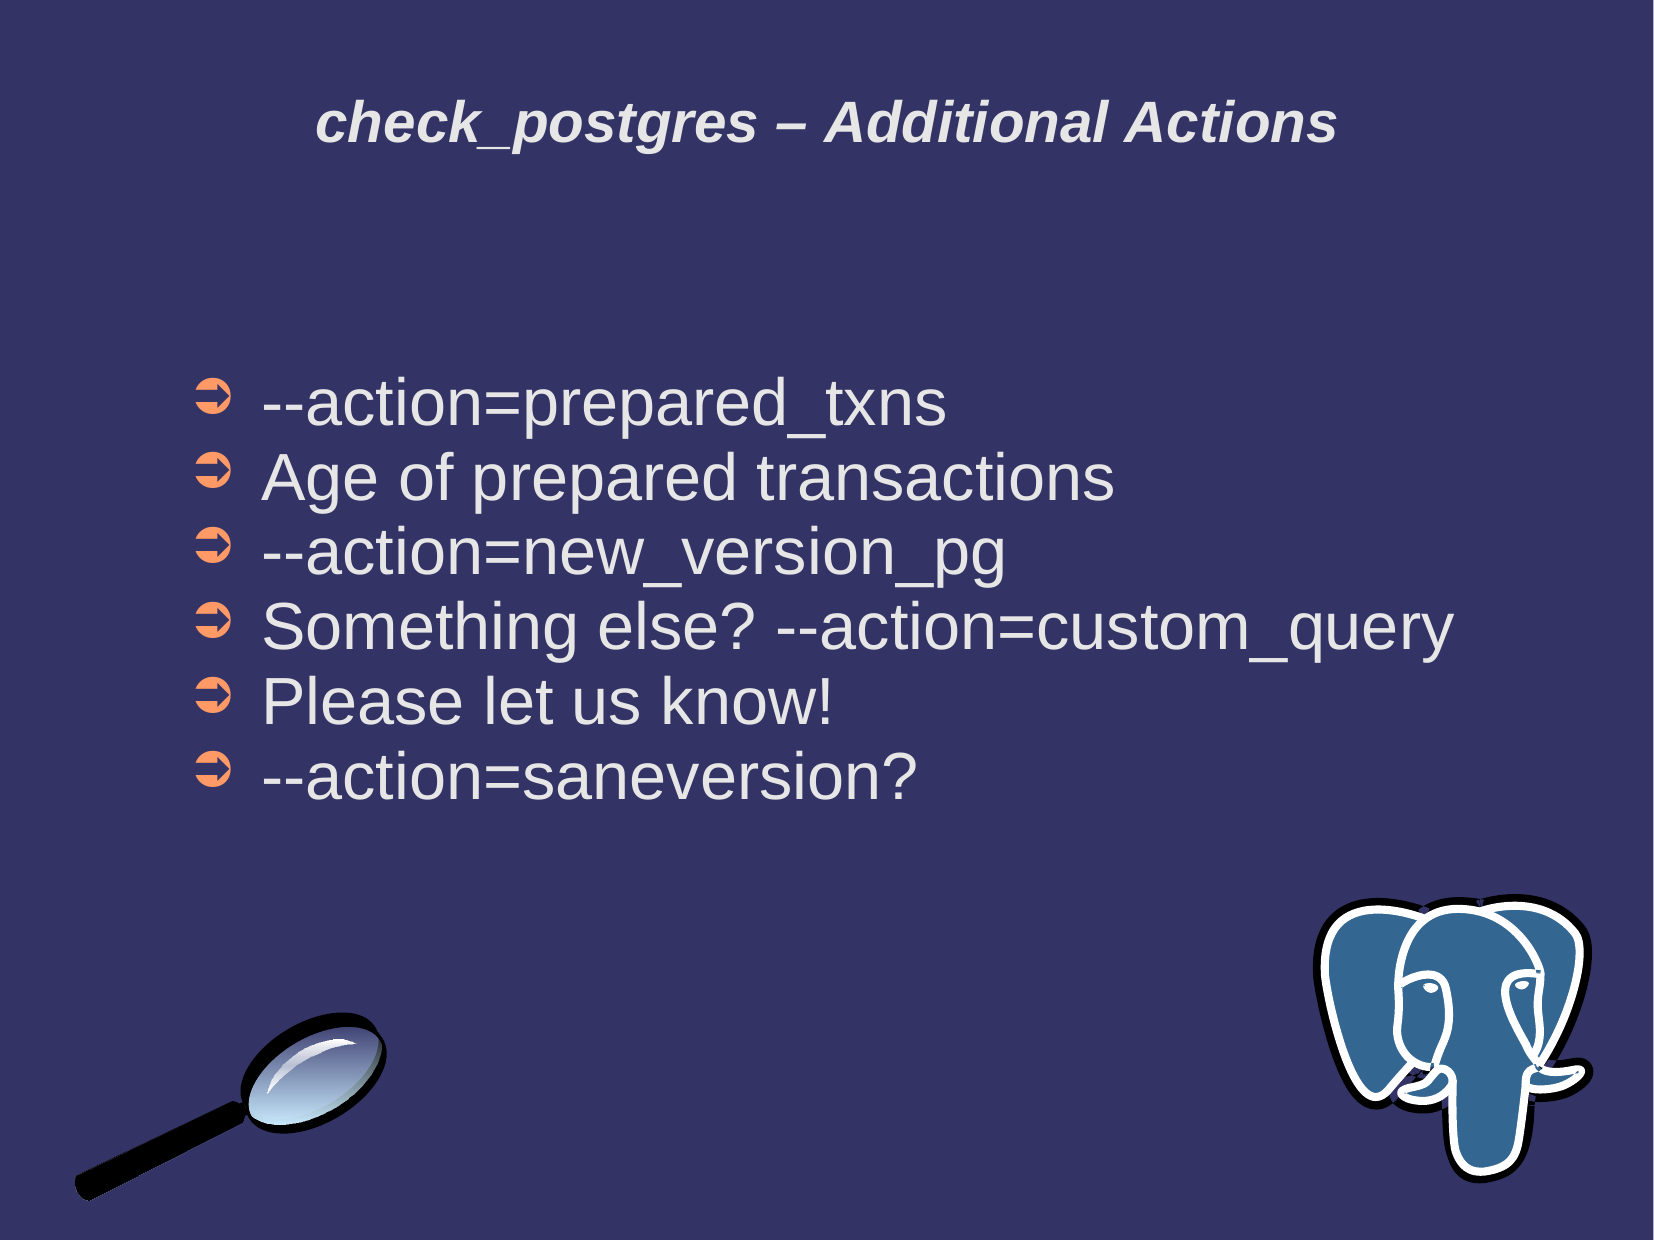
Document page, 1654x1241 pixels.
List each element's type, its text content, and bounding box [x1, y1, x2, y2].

list --action=prepared_txns Age of prepared transactions --action=new_version_pg Something else? --action=custom_query Please let us know! --action=saneversion? [178, 364, 1570, 1184]
title check_postgres – Additional Actions [121, 19, 1534, 227]
